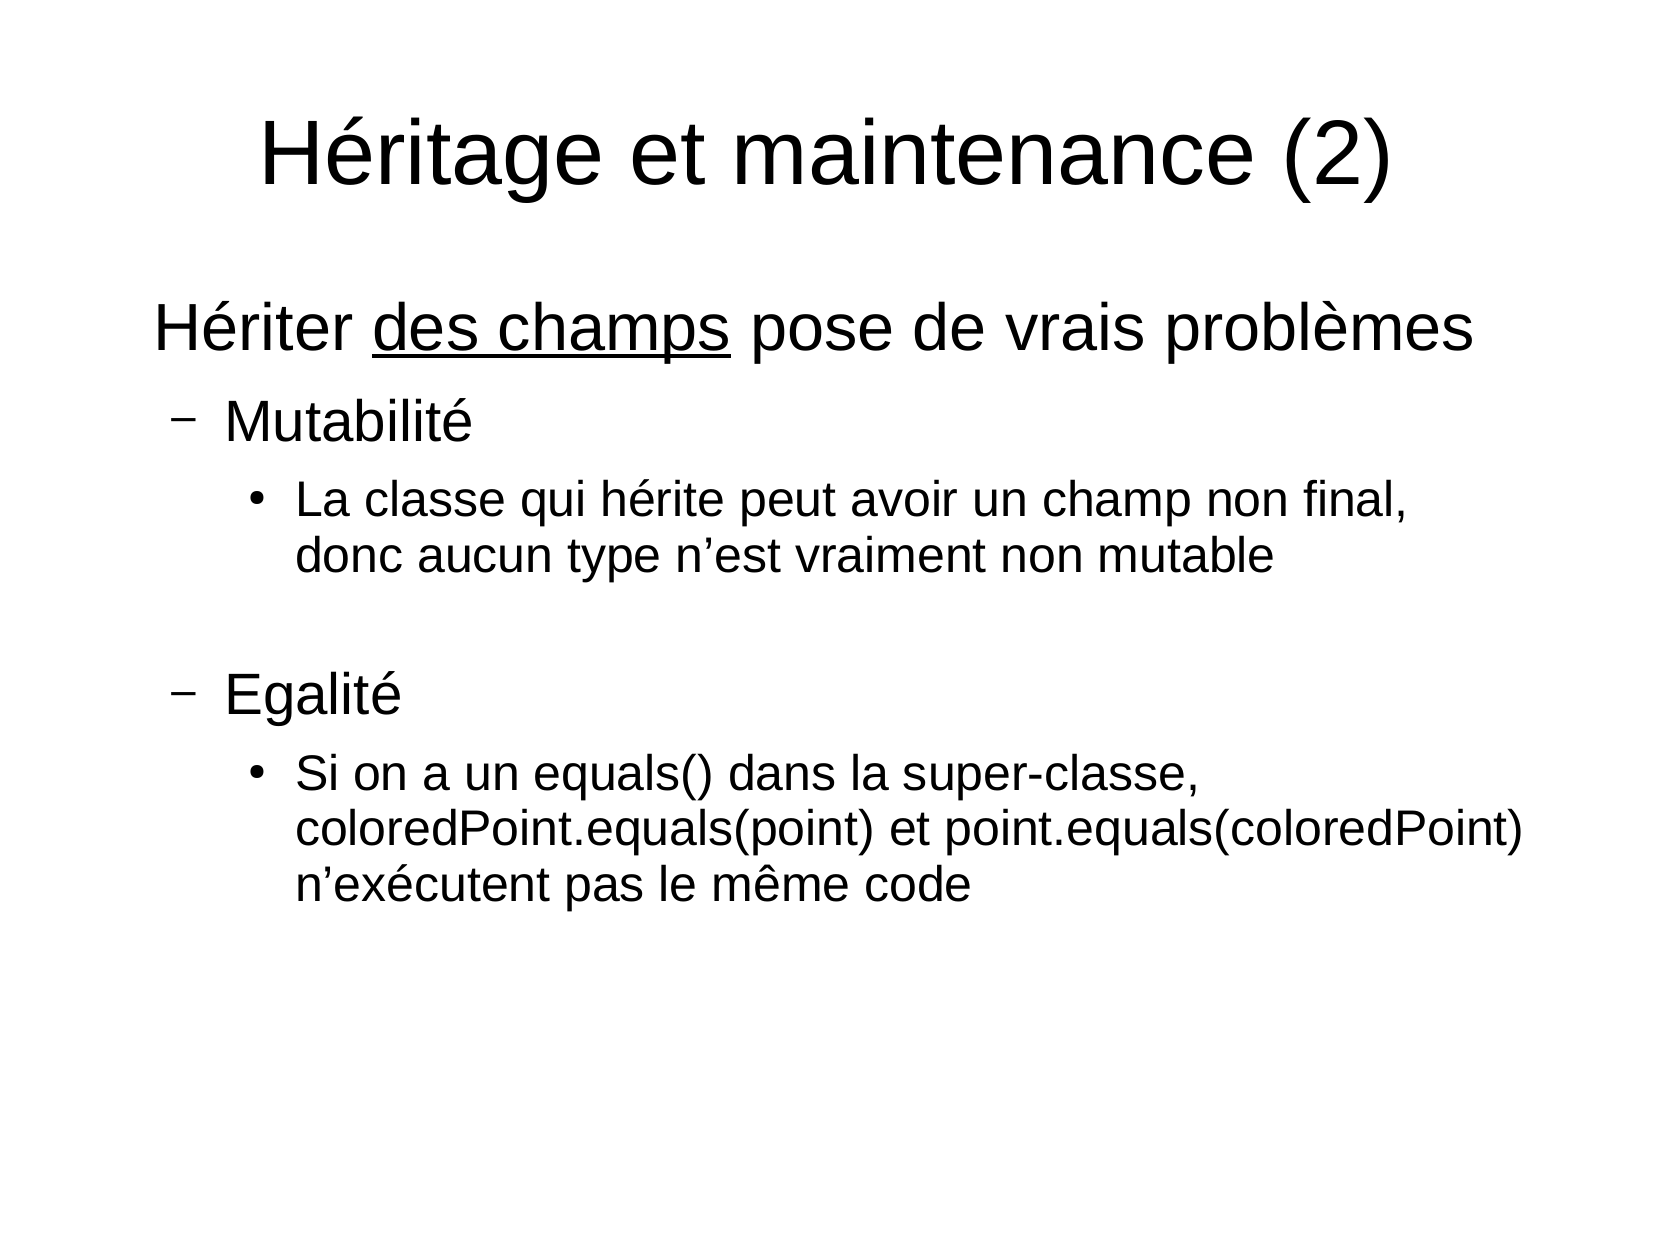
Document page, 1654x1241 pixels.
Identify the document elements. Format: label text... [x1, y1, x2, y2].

list Hériter des champs pose de vrais problèmes Mutabilité La classe qui hérite peut avoir un champ non final, donc aucun type n’est vraiment non mutable Egalité Si on a un equals() dans la super-classe, coloredPoint.equals(point) et point.equals(coloredPoint) n’exécutent pas le même code [82, 290, 1571, 1141]
title Héritage et maintenance (2) [82, 49, 1571, 257]
